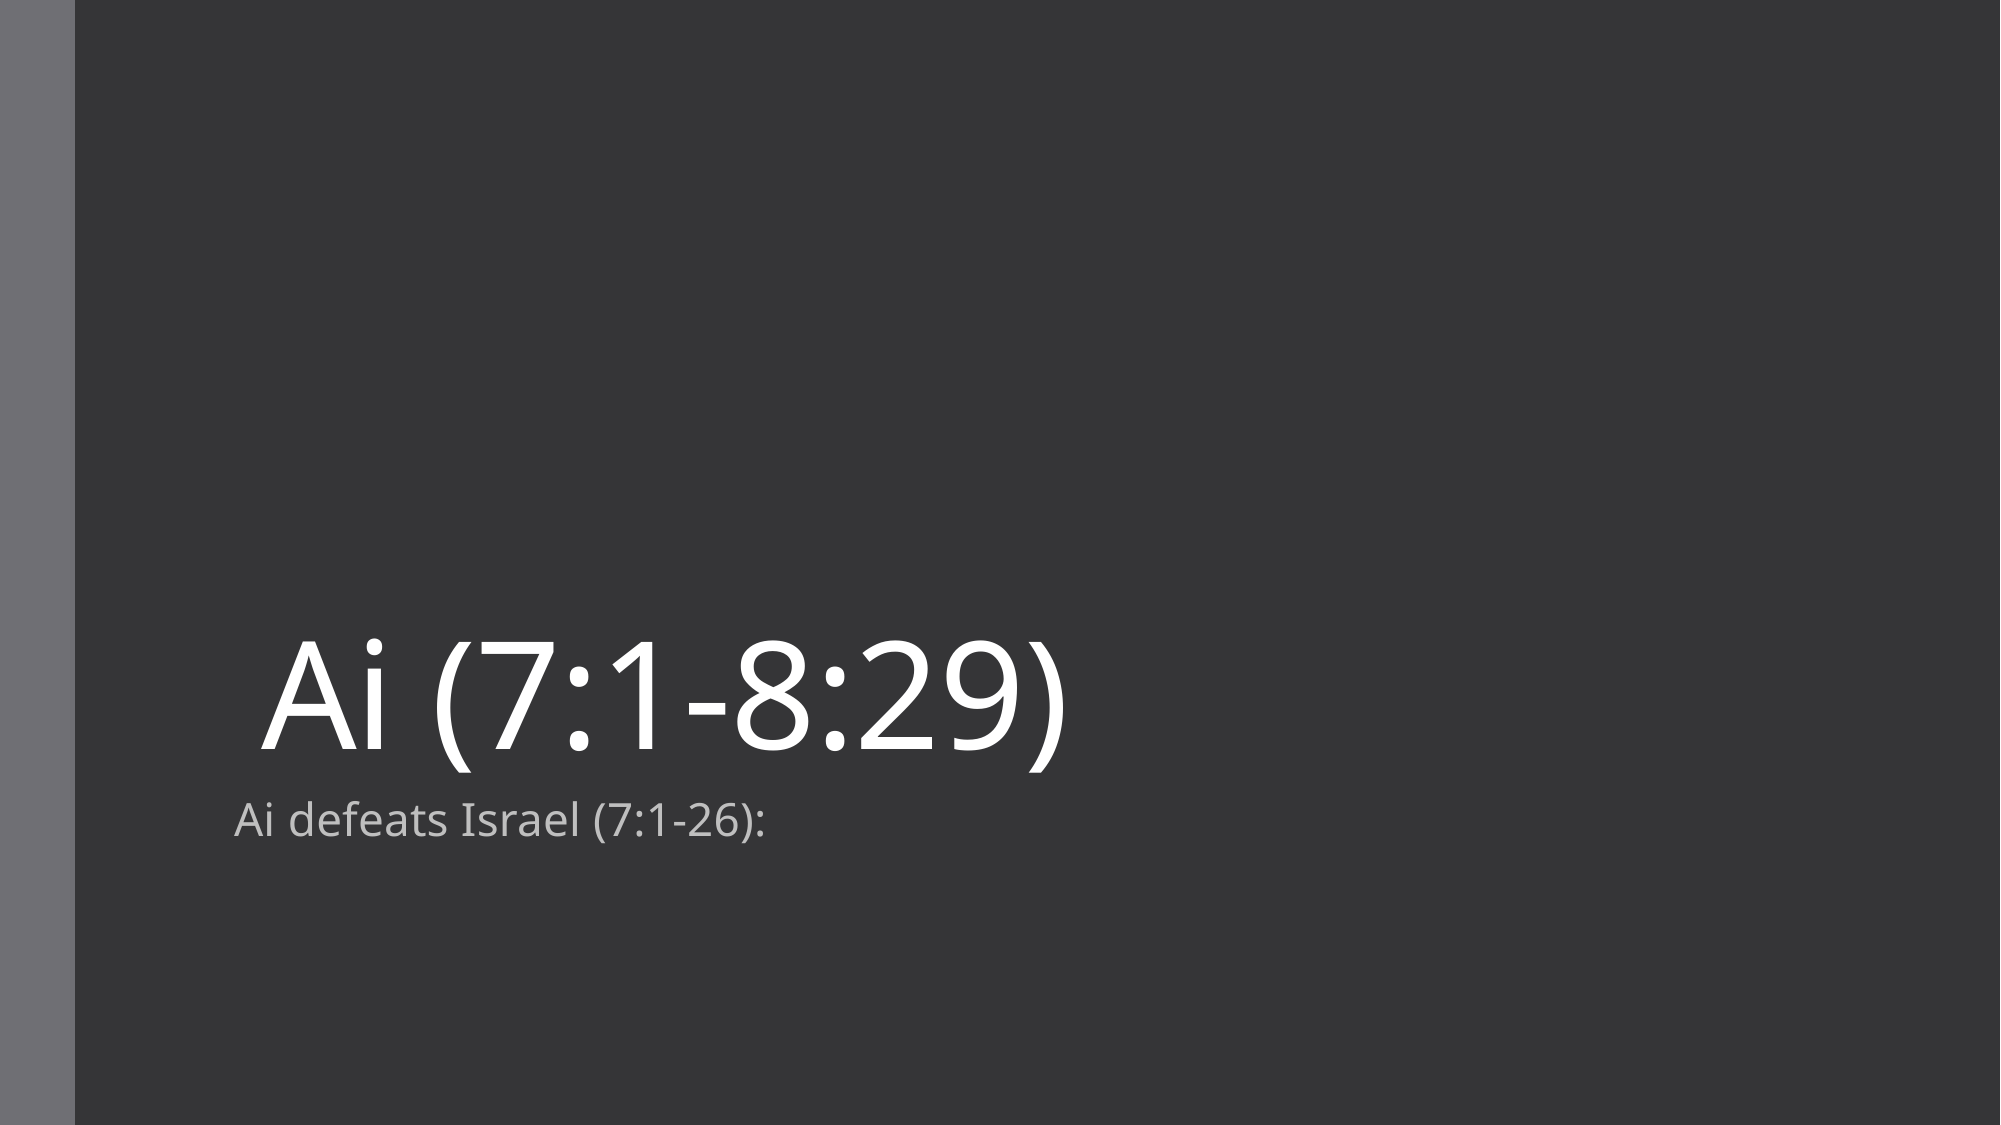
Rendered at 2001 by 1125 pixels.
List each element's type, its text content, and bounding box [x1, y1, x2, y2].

title Ai (7:1-8:29) [206, 124, 1752, 787]
subtitle Ai defeats Israel (7:1-26): [206, 787, 1752, 1066]
